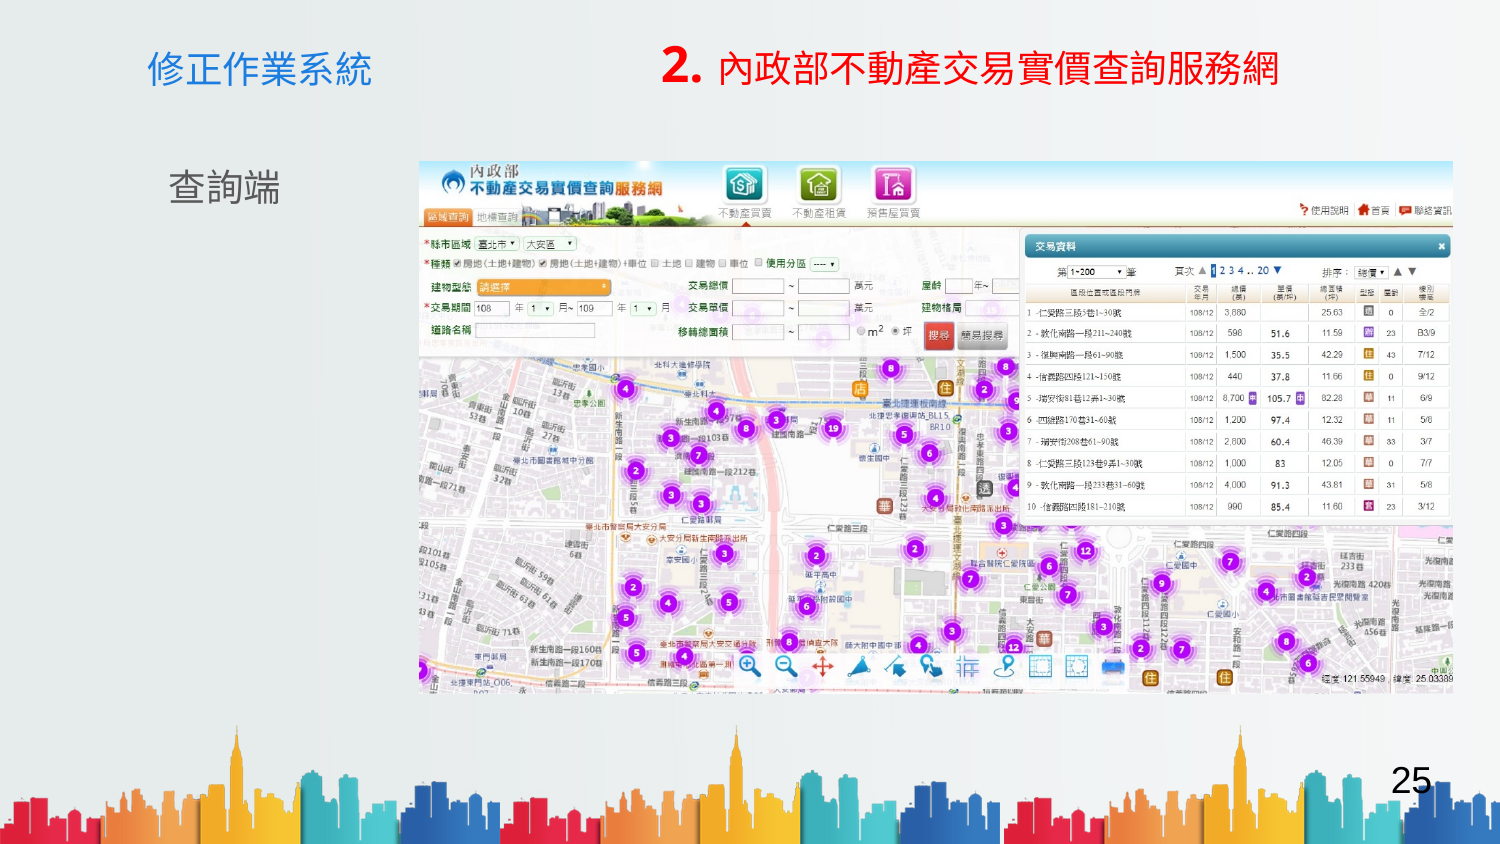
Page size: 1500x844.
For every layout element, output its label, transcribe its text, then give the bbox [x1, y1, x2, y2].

text_box 配合申報端增加車位樓層欄位及調整資料讀取方式等 109.4.16完成修正及測試 [0, 255, 445, 687]
text_box 2.內政部不動產交易實價查詢服務網 [537, 8, 1404, 121]
text_box 查詢端 [53, 150, 397, 246]
picture [0, 0, 1500, 844]
text_box 修正作業系統 [17, 20, 503, 115]
text_box 25 [1375, 752, 1459, 813]
